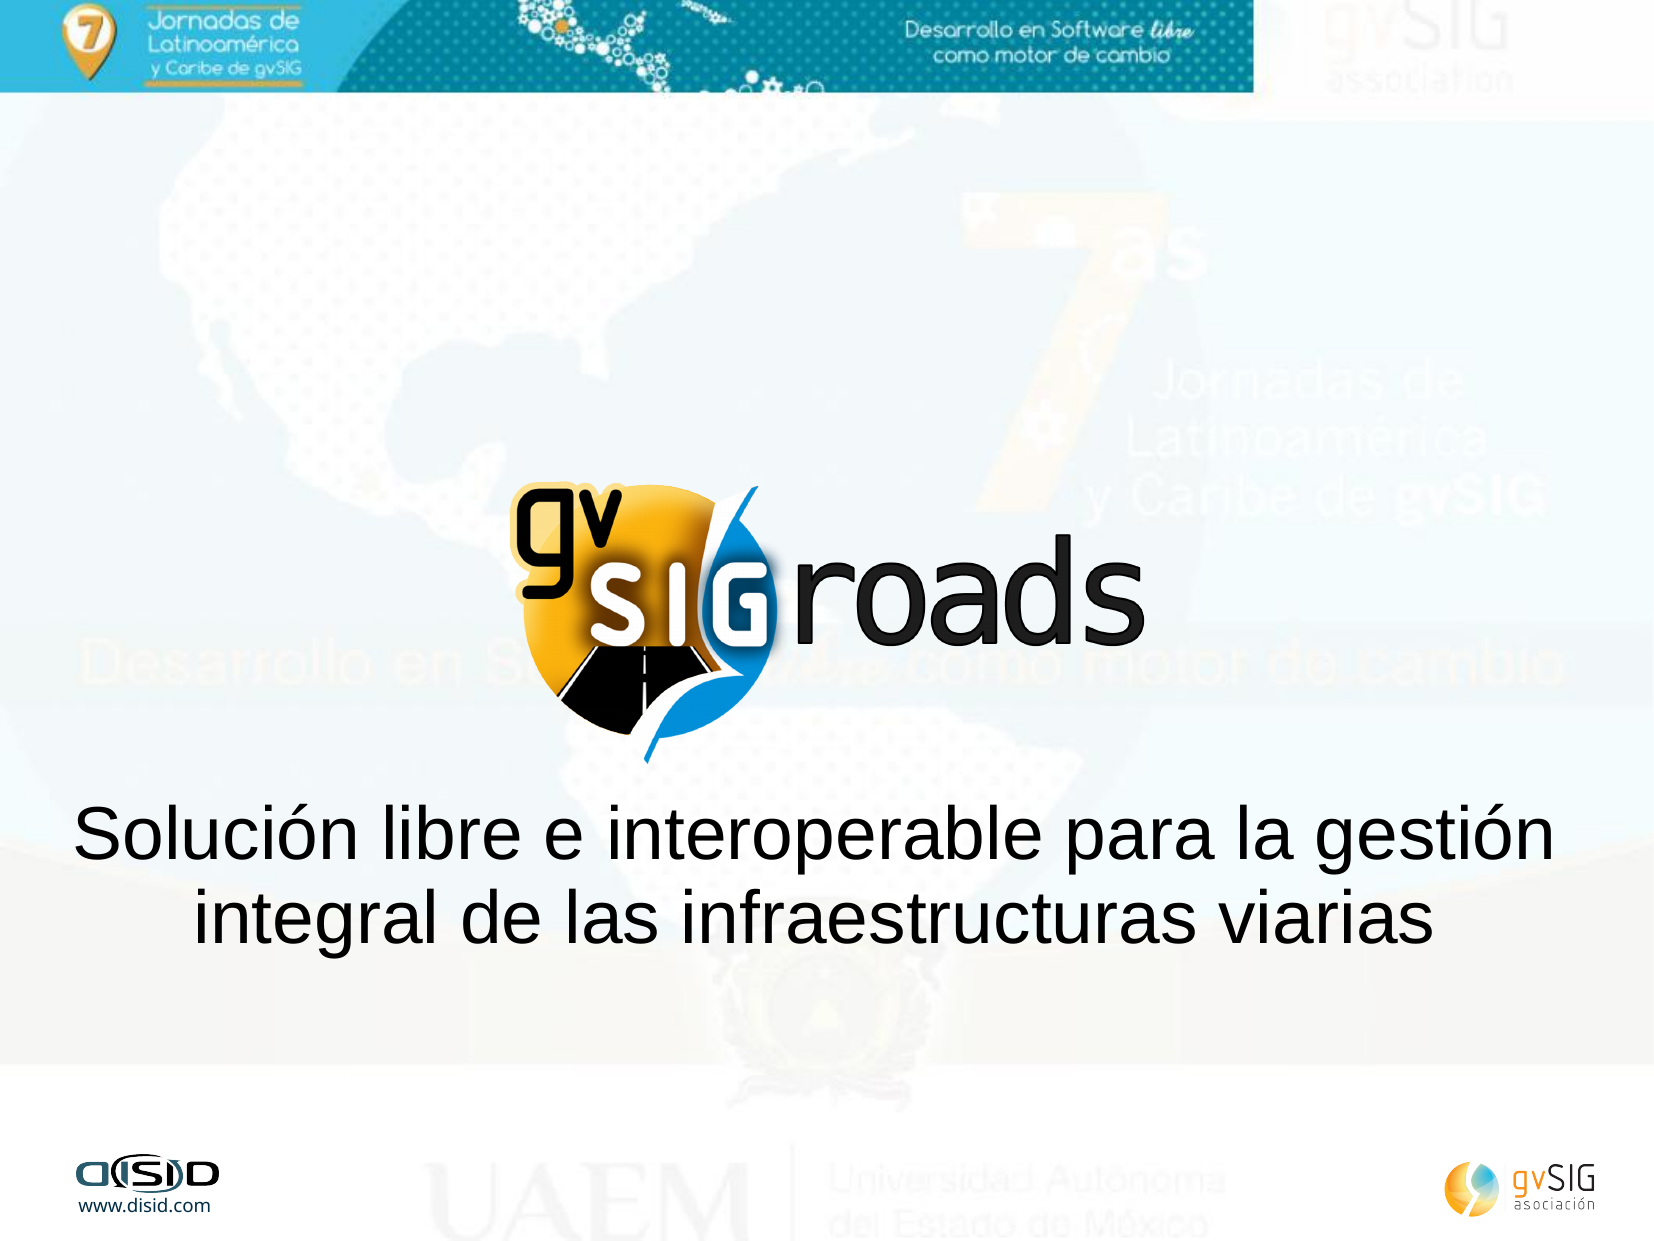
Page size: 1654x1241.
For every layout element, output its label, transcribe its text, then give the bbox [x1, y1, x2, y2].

text_box Solución libre e interoperable para la gestión integral de las infraestructuras viarias [70, 791, 1560, 960]
picture [0, 0, 1654, 1241]
